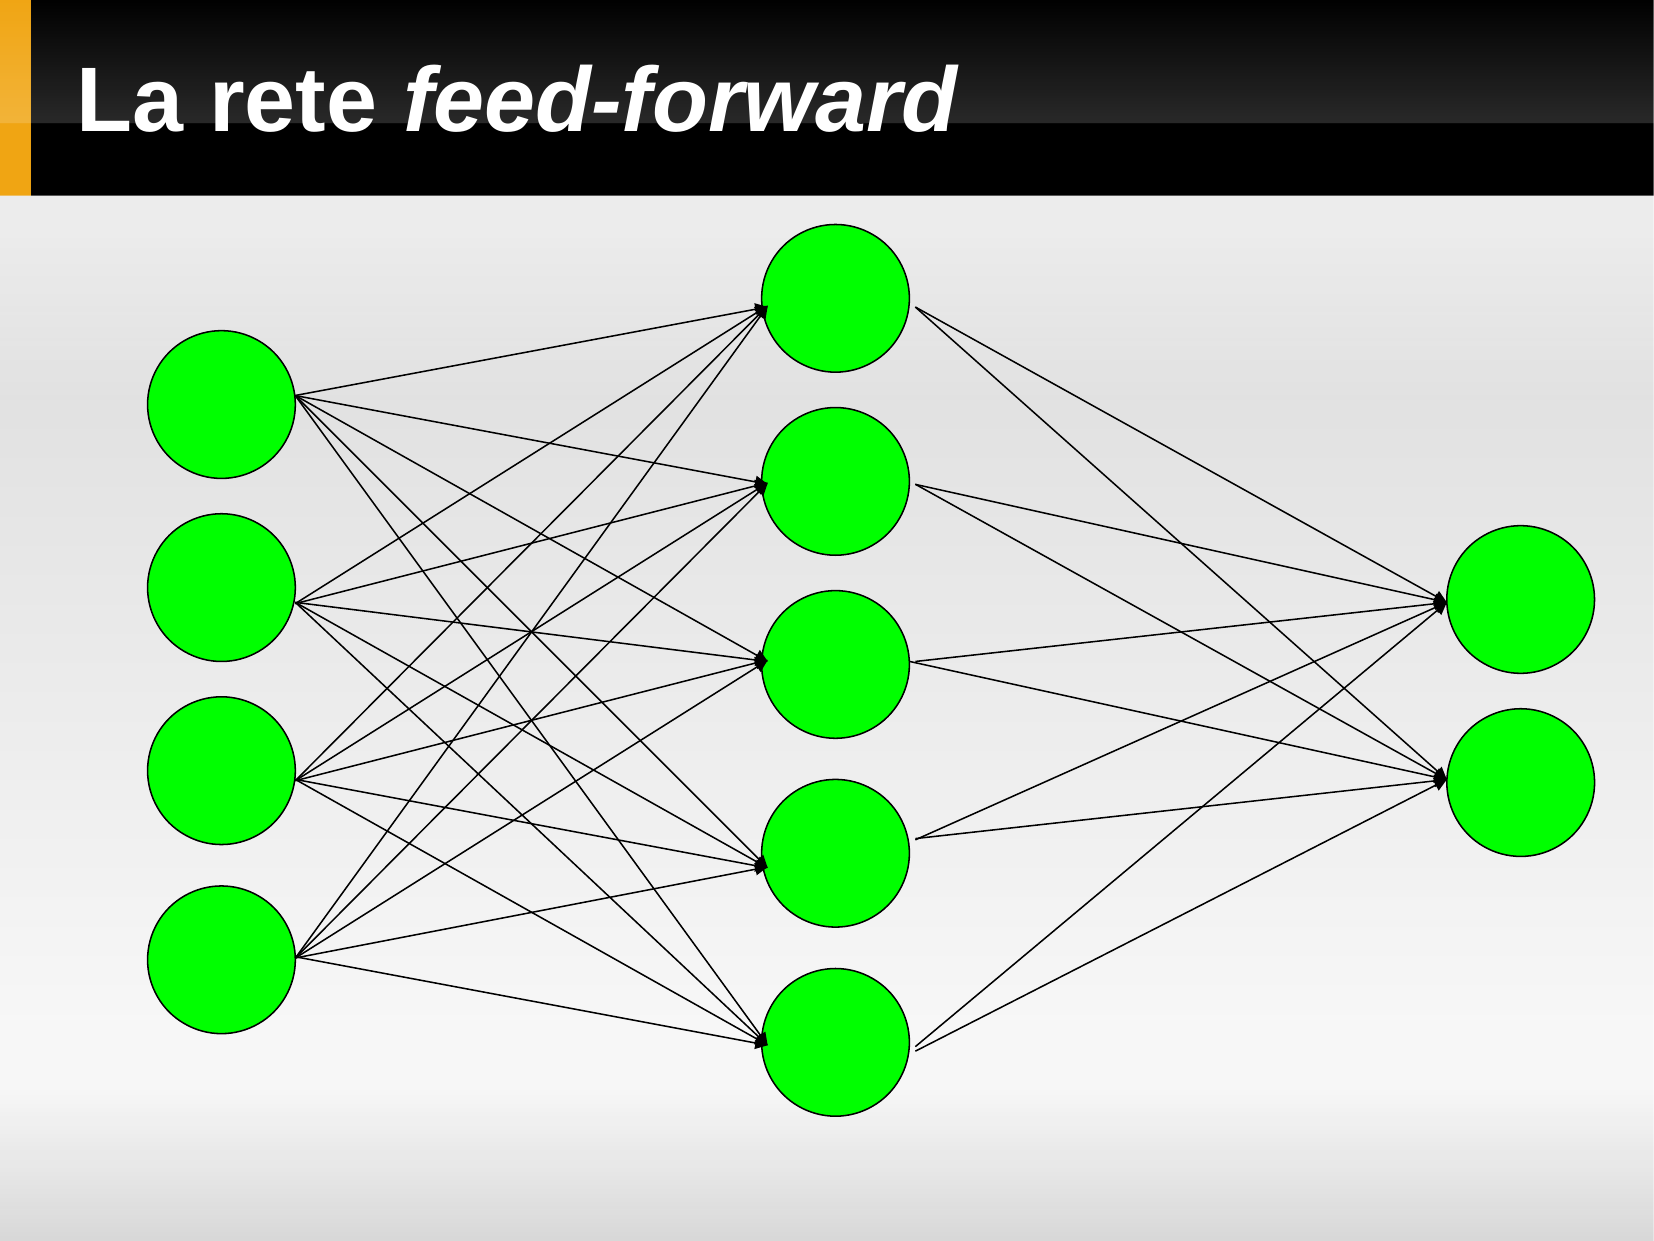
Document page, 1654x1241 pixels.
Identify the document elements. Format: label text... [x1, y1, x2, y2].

text_box [147, 885, 296, 1034]
title La rete feed-forward [76, 7, 1565, 200]
picture [0, 0, 1654, 1241]
text_box [761, 224, 910, 373]
text_box [762, 590, 910, 739]
text_box [1446, 525, 1595, 674]
text_box [761, 779, 910, 928]
text_box [147, 513, 296, 662]
text_box [761, 407, 910, 556]
text_box [1446, 708, 1595, 857]
text_box [147, 696, 296, 845]
text_box [147, 330, 296, 479]
text_box [761, 968, 910, 1117]
